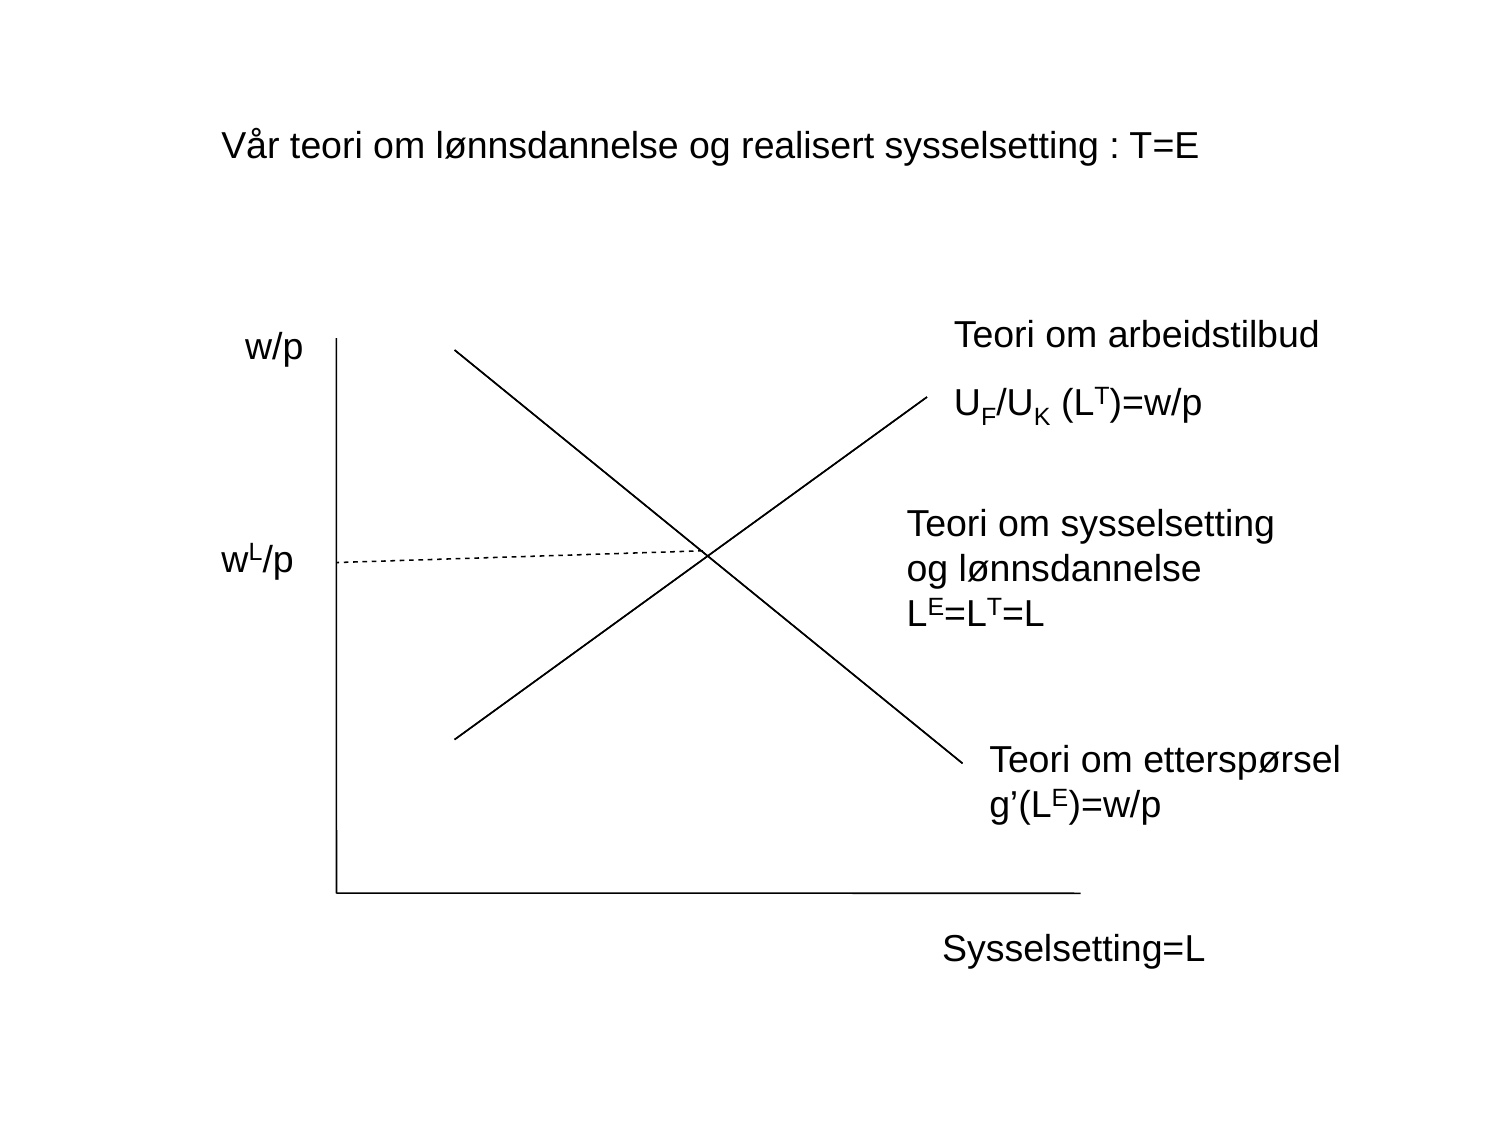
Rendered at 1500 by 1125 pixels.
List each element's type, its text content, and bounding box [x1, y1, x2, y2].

text_box Vår teori om lønnsdannelse og realisert sysselsetting : T=E [206, 113, 1377, 174]
text_box wL/p [206, 527, 314, 588]
text_box Sysselsetting=L [927, 916, 1270, 978]
text_box w/p [230, 314, 325, 375]
text_box Teori om etterspørsel g’(LE)=w/p [974, 727, 1365, 834]
text_box Teori om arbeidstilbud UF/UK (LT)=w/p [939, 302, 1341, 431]
text_box Teori om sysselsetting og lønnsdannelse LE=LT=L [891, 491, 1317, 642]
